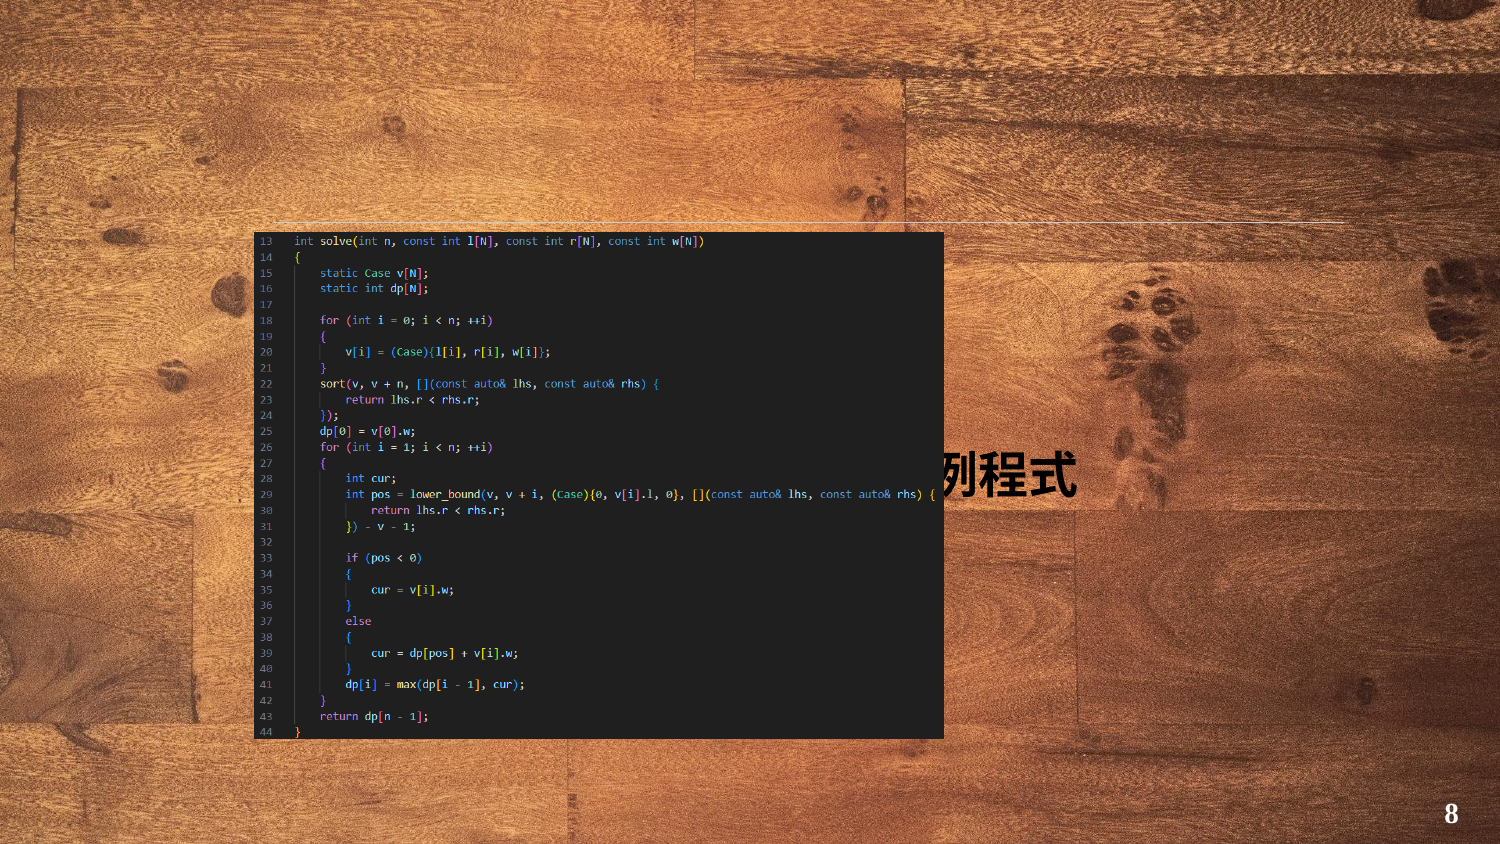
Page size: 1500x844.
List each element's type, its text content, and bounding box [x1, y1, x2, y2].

picture [254, 232, 944, 739]
slide_number 7 [1429, 779, 1500, 844]
title 範例程式 [255, 117, 1341, 233]
